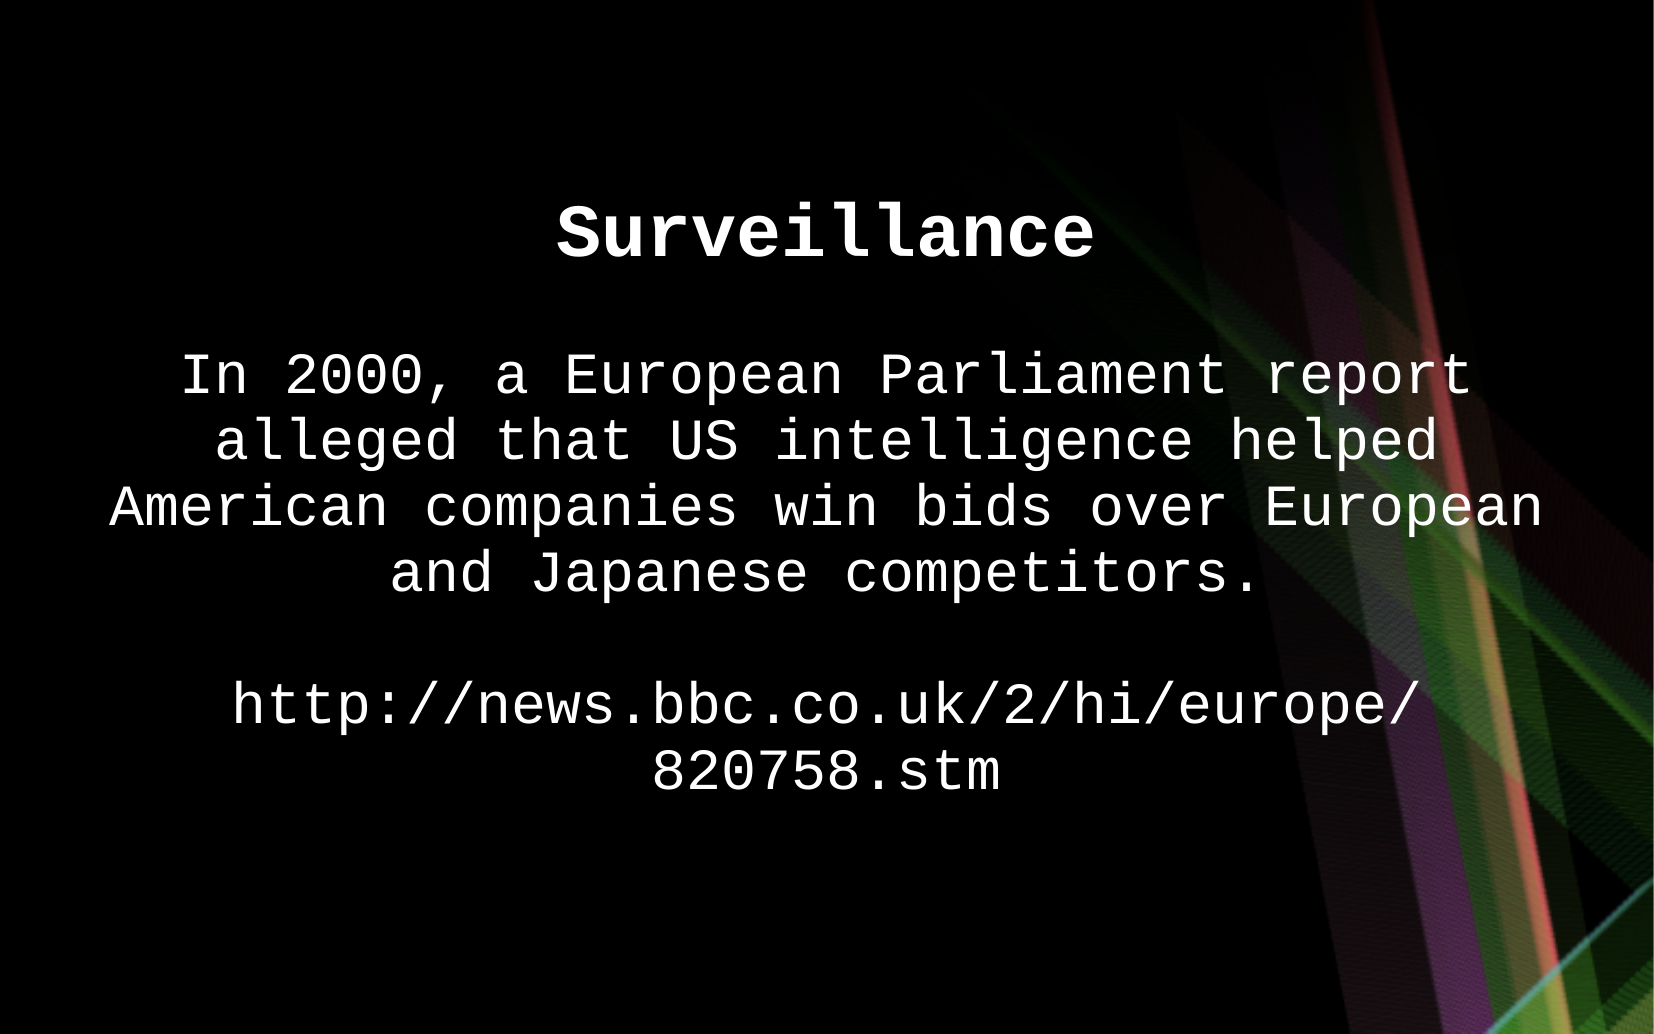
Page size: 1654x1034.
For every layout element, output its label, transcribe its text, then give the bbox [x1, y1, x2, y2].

picture [0, 0, 1654, 1034]
subtitle Surveillance In 2000, a European Parliament report alleged that US intelligence helped American companies win bids over European and Japanese competitors. http://news.bbc.co.uk/2/hi/europe/820758.stm [82, 100, 1571, 901]
